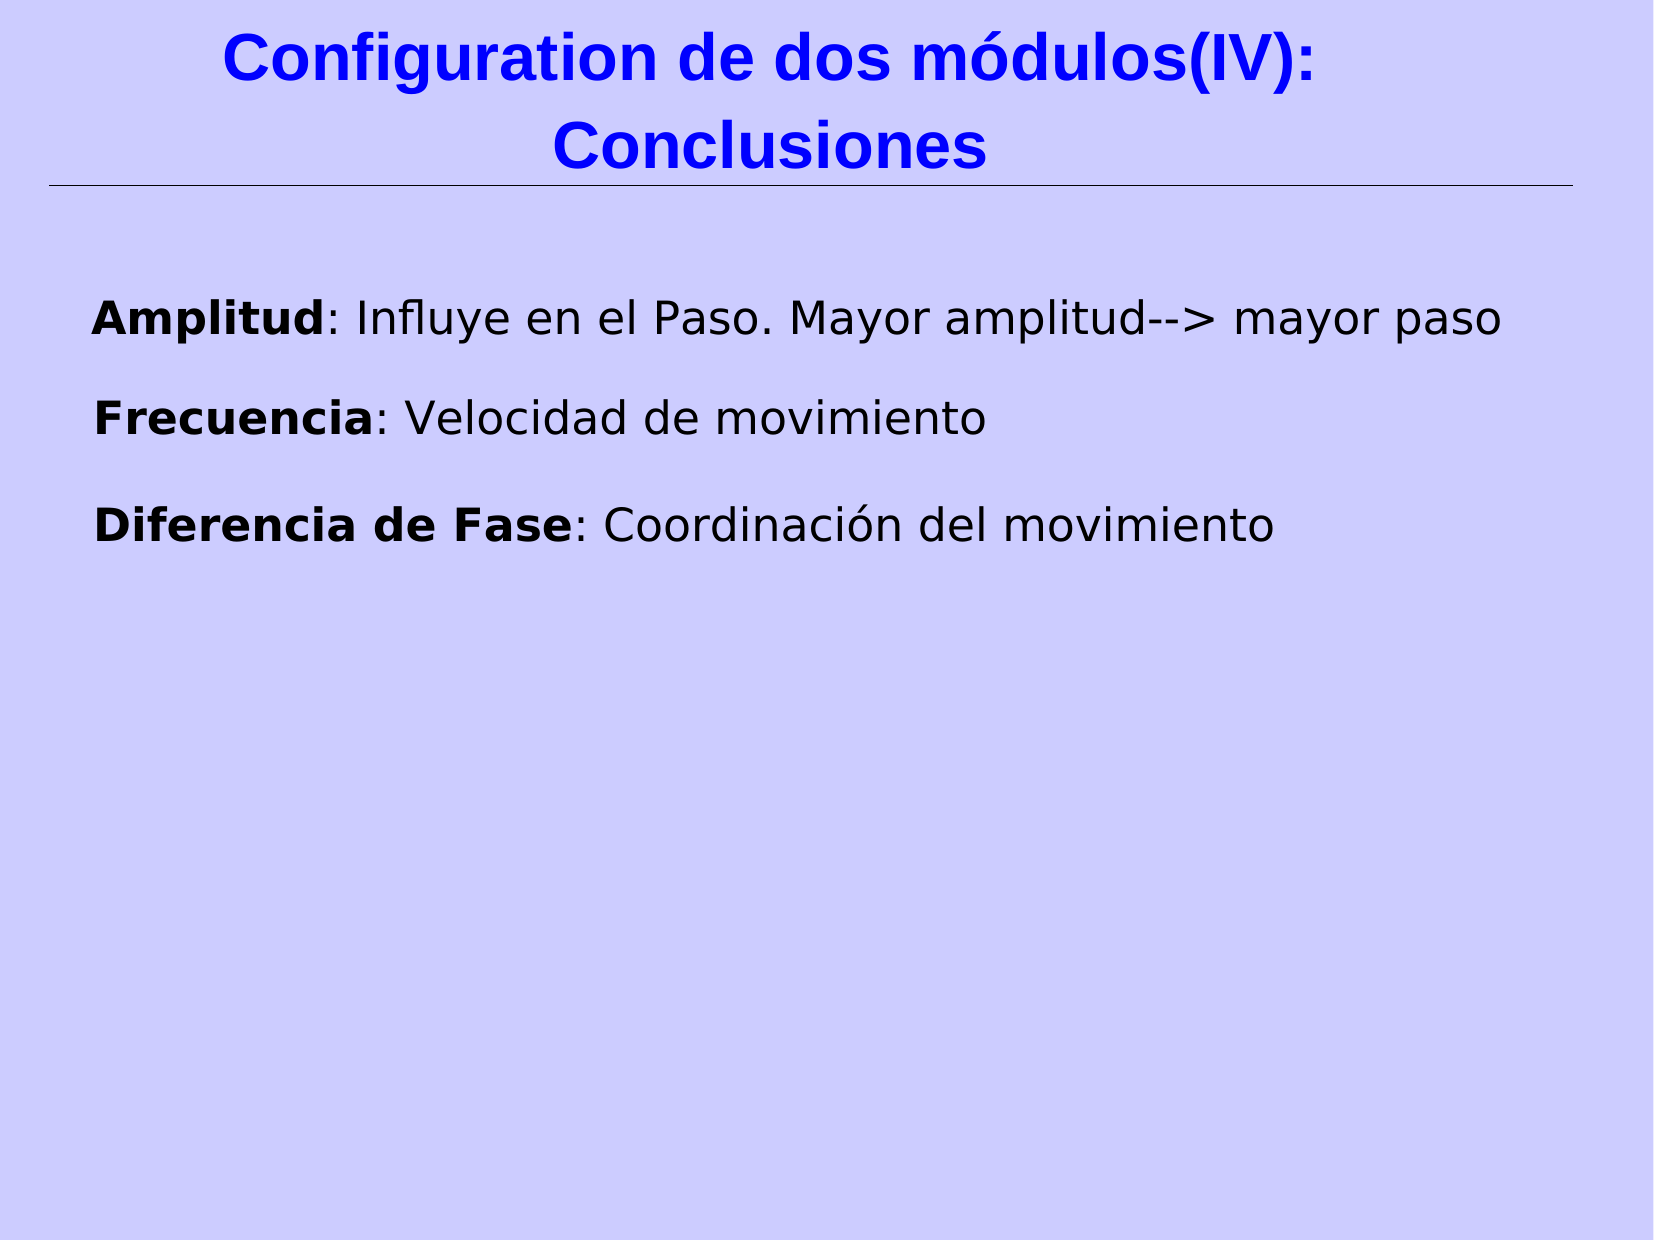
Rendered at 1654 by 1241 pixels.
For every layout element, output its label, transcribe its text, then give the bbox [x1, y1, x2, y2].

title Configuration de dos módulos(IV): Conclusiones [132, 186, 1408, 191]
text_box Amplitud: Influye en el Paso. Mayor amplitud--> mayor paso Frecuencia: Velocidad de movimiento Diferencia de Fase: Coordinación del movimiento [78, 289, 1574, 556]
title Configuration de dos módulos(IV): Conclusiones [132, 0, 1408, 185]
